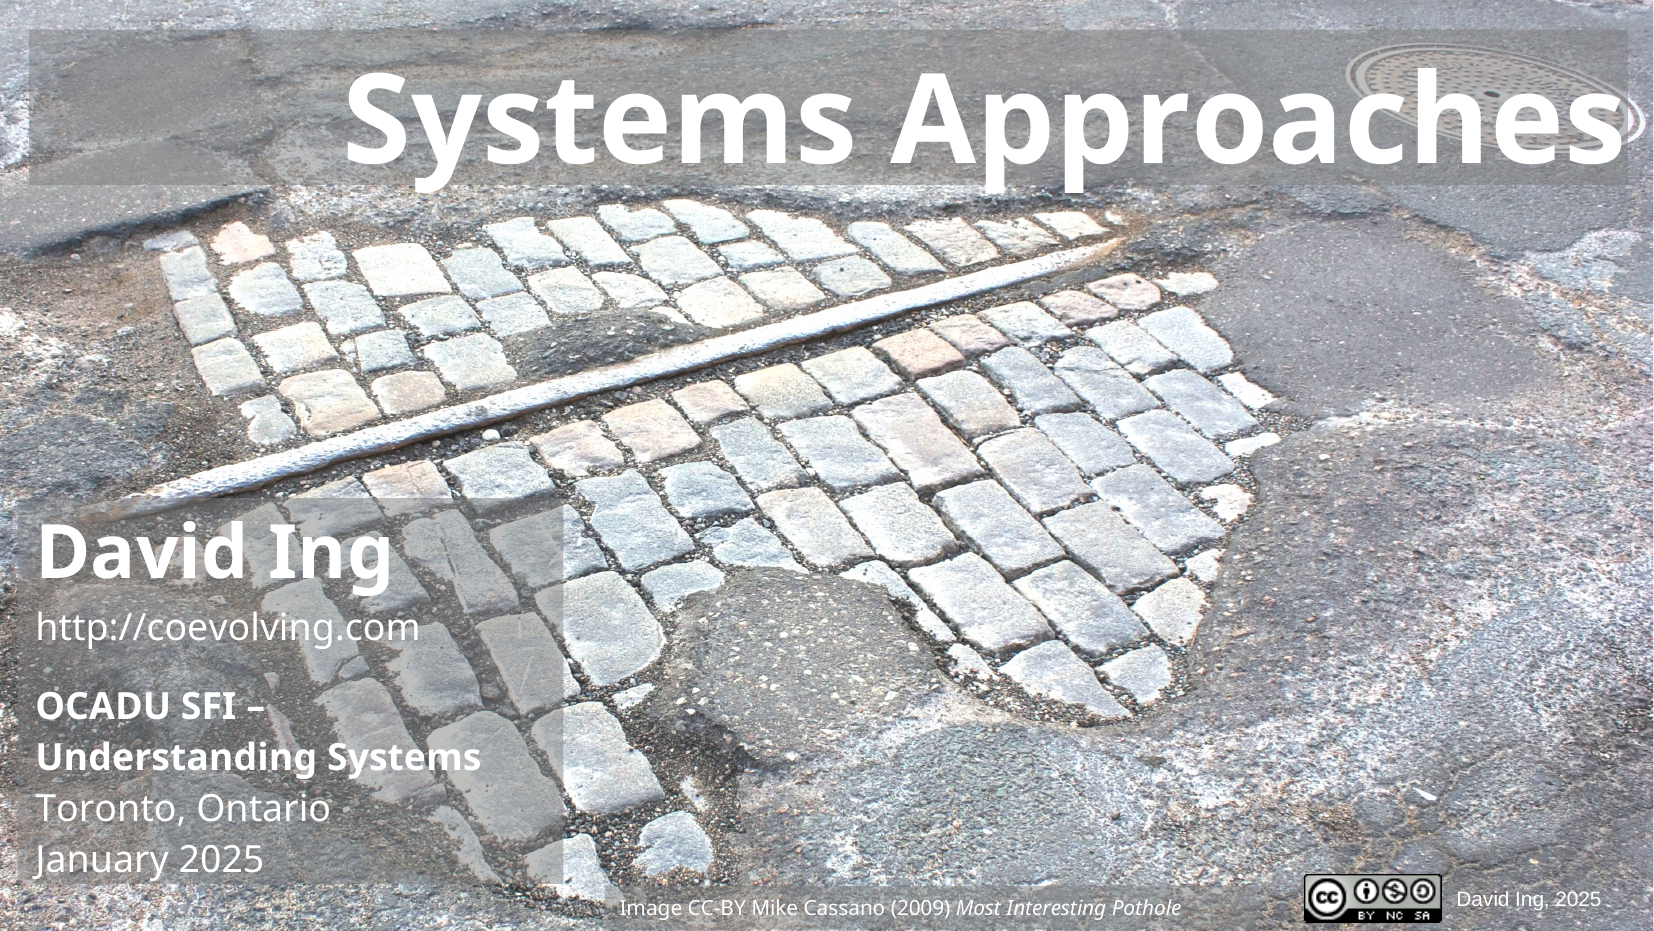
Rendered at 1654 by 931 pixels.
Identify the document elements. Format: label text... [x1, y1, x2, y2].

text_box David Ing, 2025 [1442, 880, 1617, 920]
list David Ing http://coevolving.com OCADU SFI – Understanding Systems Toronto, Ontario January 2025 [17, 498, 564, 884]
text_box Image CC-BY Mike Cassano (2009) Most Interesting Pothole [604, 885, 1256, 930]
title Systems Approaches [28, 29, 1628, 185]
picture [0, 0, 1654, 931]
